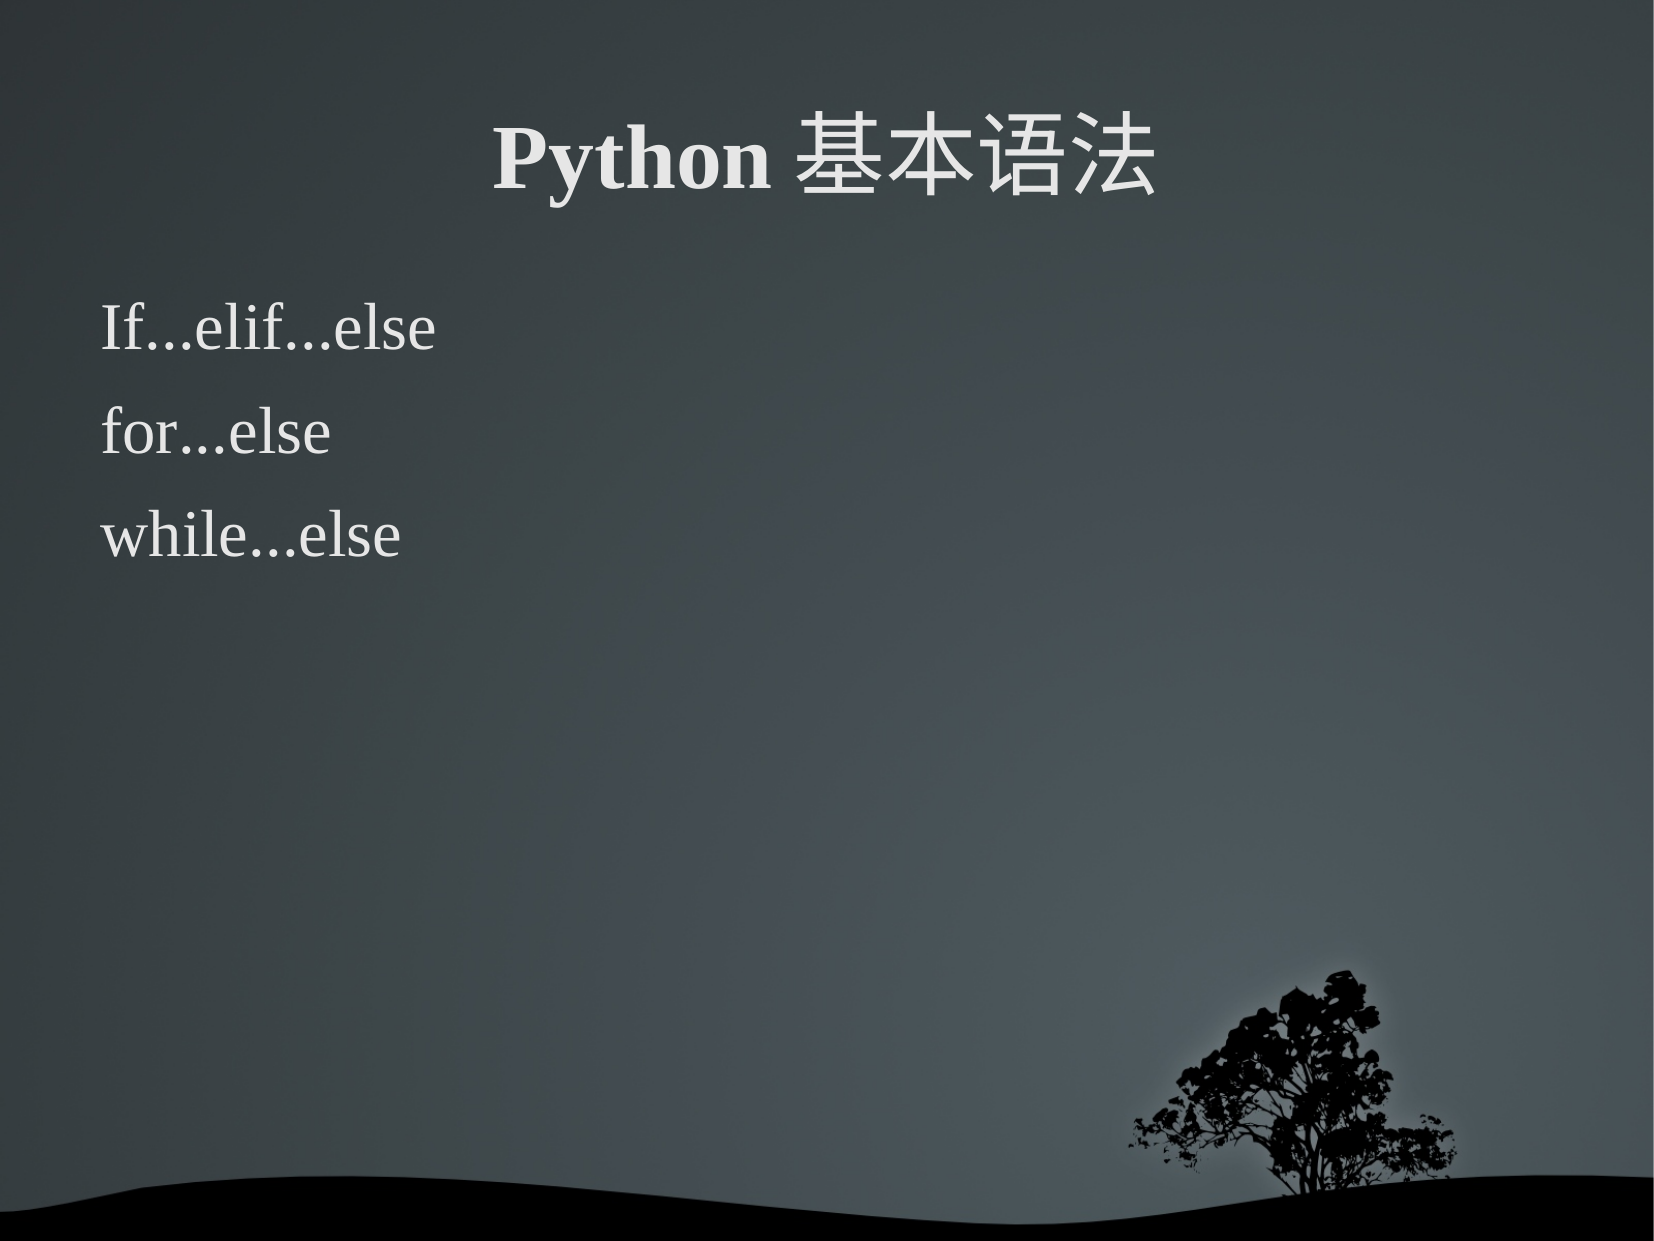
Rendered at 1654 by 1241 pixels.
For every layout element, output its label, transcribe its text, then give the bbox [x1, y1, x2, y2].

list If...elif...else for...else while...else [82, 290, 1571, 1109]
picture [0, 0, 1654, 1241]
title Python基本语法 [82, 49, 1571, 257]
